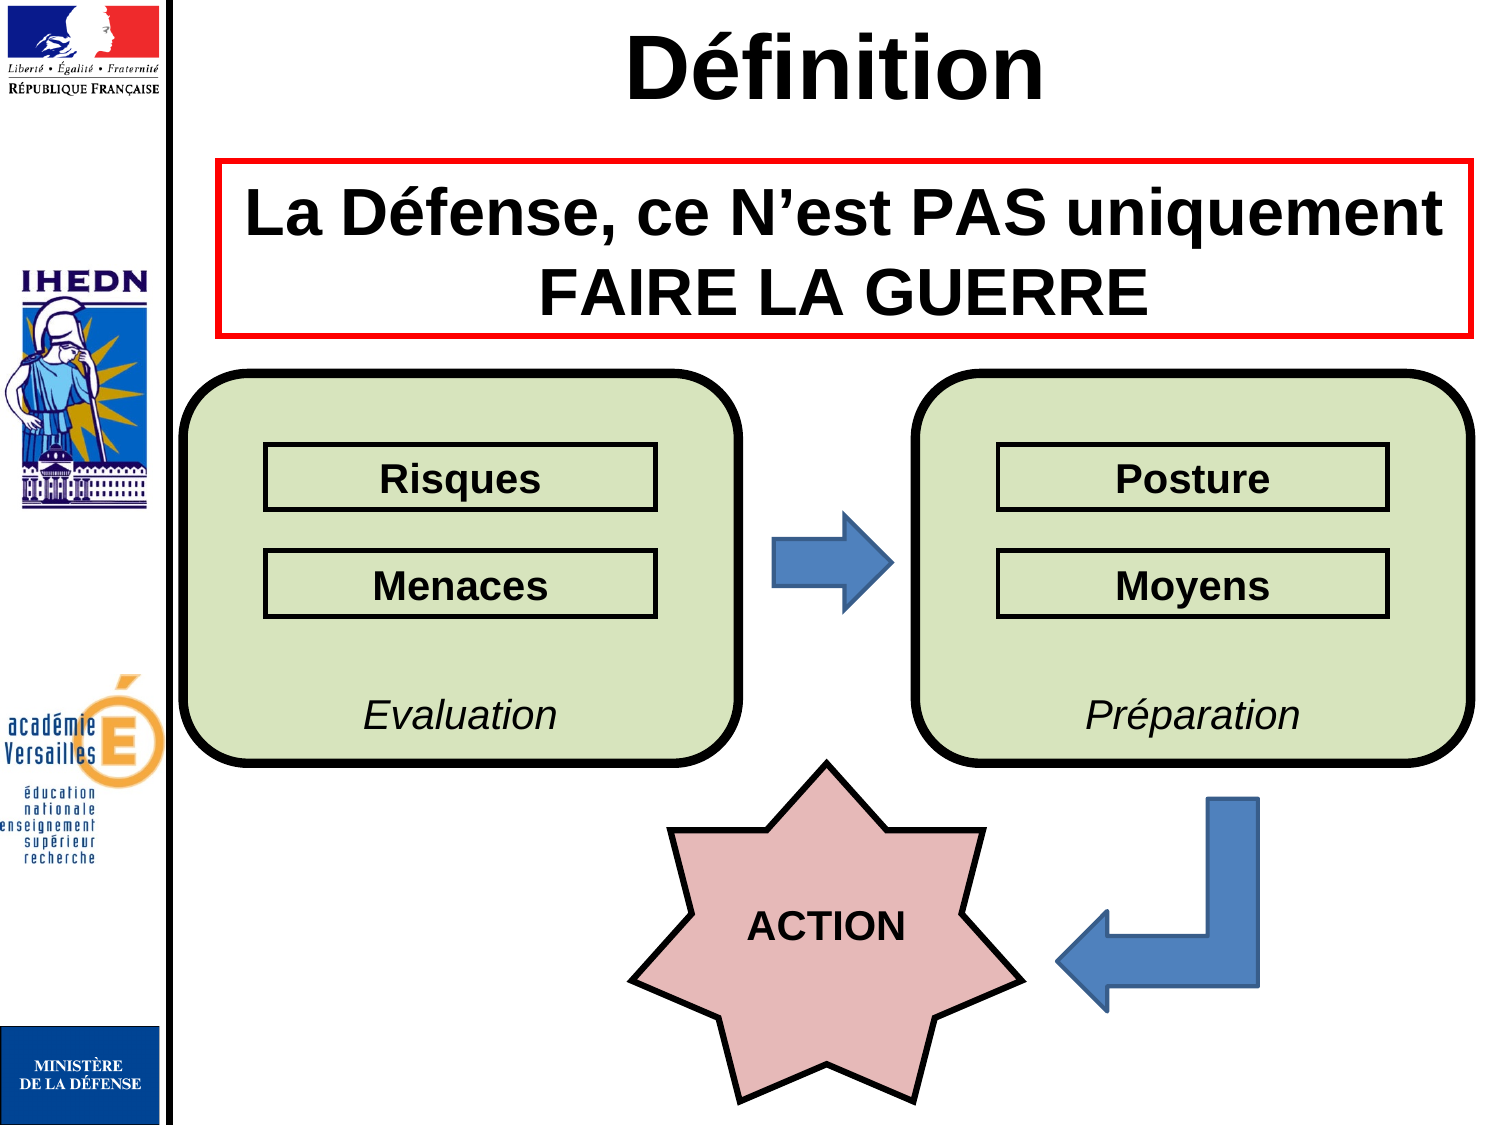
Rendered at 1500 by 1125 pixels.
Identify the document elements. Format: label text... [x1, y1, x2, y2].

text_box La Défense, ce N’est PAS uniquement FAIRE LA GUERRE [218, 160, 1471, 337]
picture [0, 0, 166, 102]
text_box Moyens [998, 550, 1388, 617]
text_box [915, 373, 1471, 764]
text_box Posture [998, 444, 1388, 510]
text_box [183, 373, 739, 764]
text_box Préparation [998, 680, 1388, 747]
picture [0, 1026, 160, 1125]
picture [0, 674, 166, 864]
text_box Définition [171, 0, 1500, 142]
text_box [1057, 798, 1258, 1012]
text_box ACTION [631, 763, 1022, 1102]
text_box Menaces [265, 550, 656, 617]
text_box [773, 515, 892, 610]
text_box Evaluation [265, 680, 656, 747]
picture [0, 264, 153, 513]
text_box Risques [265, 444, 656, 510]
